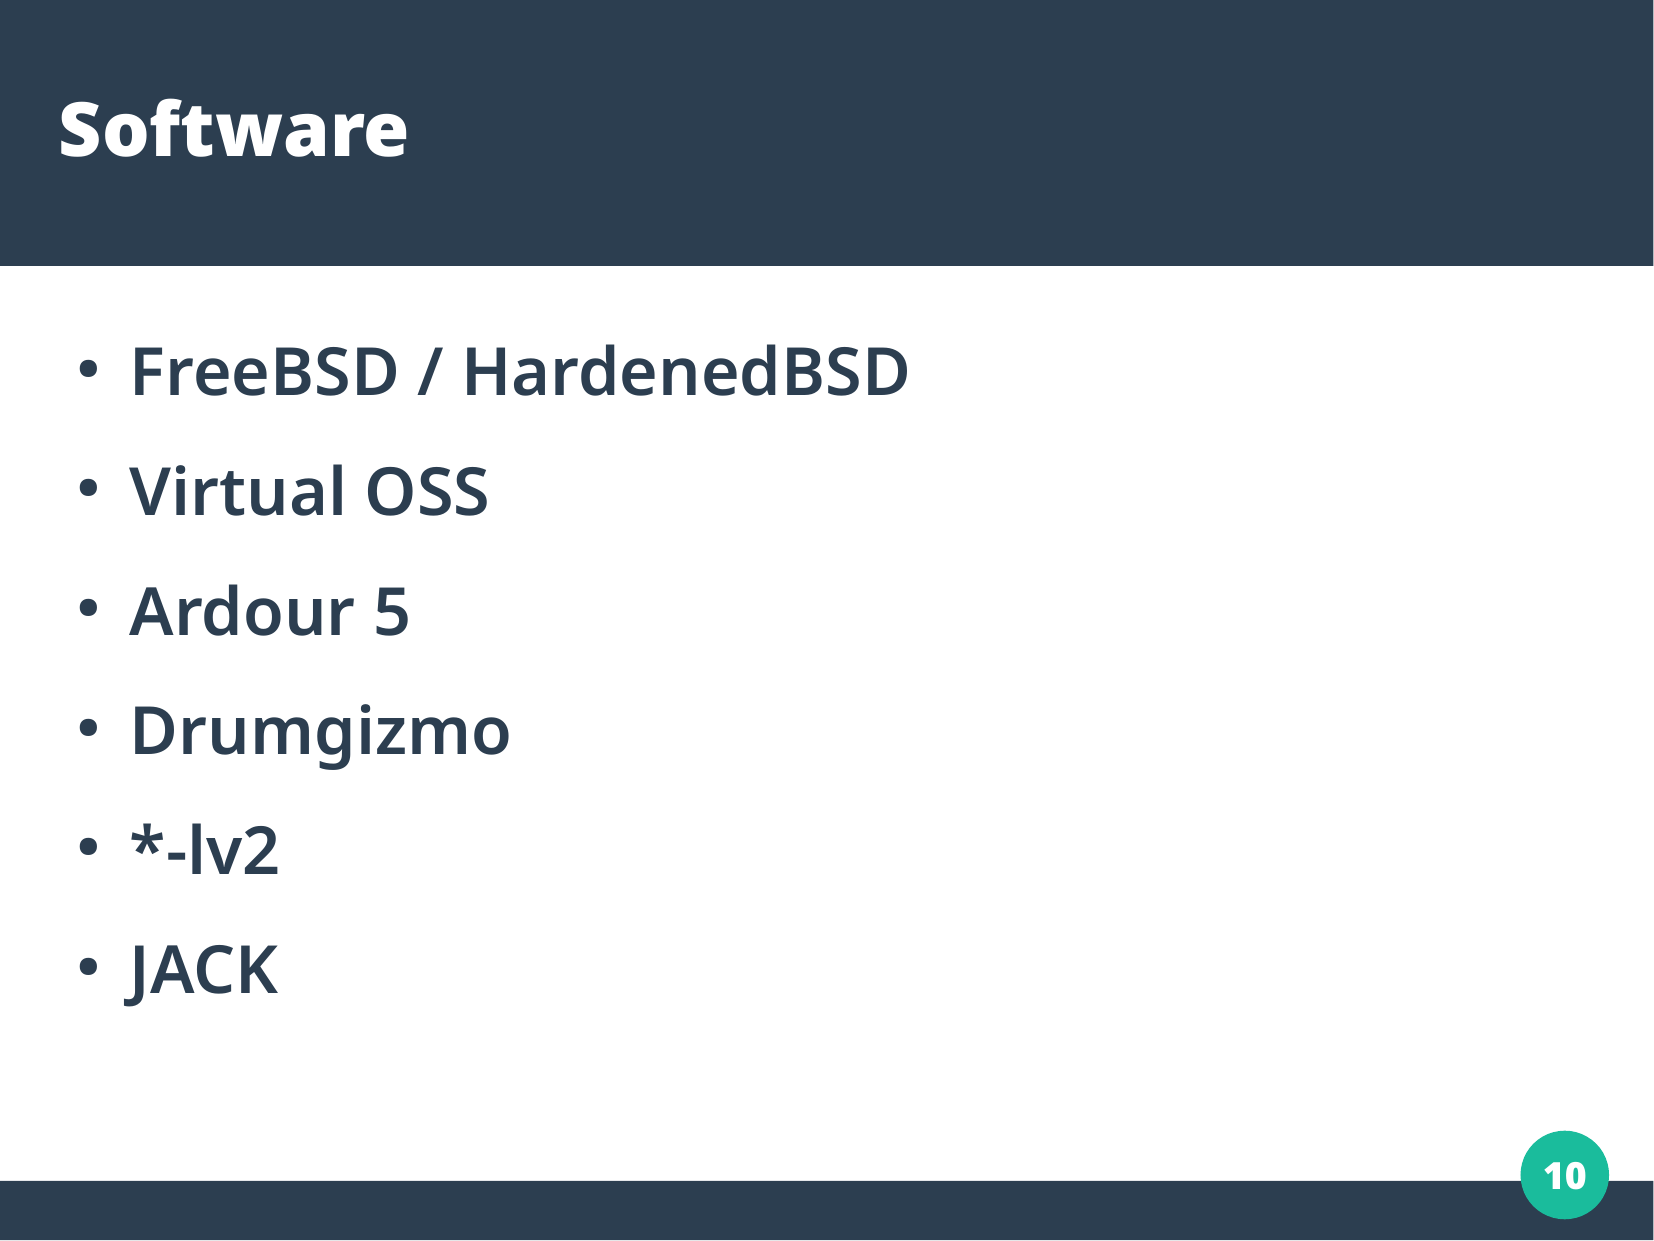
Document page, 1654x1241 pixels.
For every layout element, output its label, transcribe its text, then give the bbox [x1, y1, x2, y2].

title Software [58, 49, 1595, 207]
list FreeBSD / HardenedBSD Virtual OSS Ardour 5 Drumgizmo *-lv2 JACK [58, 324, 1595, 1152]
